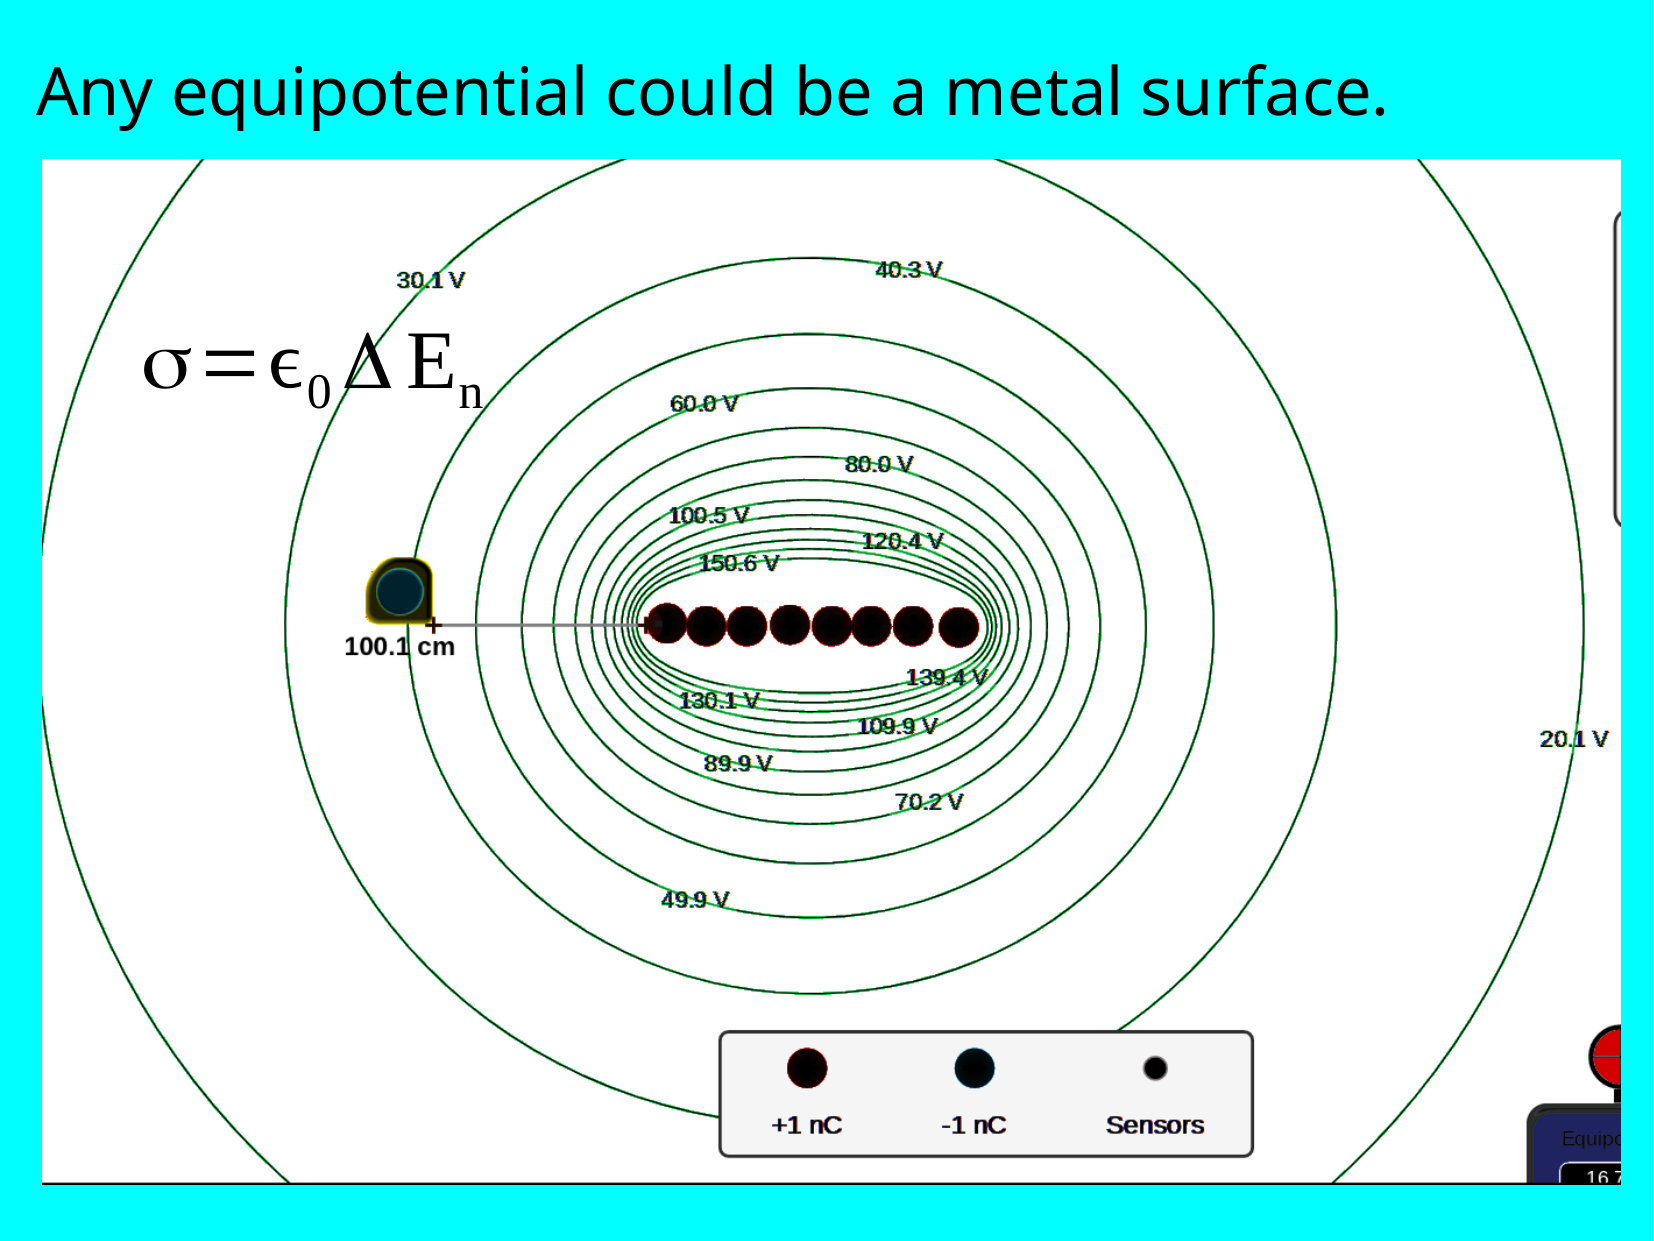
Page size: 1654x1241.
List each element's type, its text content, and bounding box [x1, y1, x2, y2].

chart [135, 315, 492, 420]
picture [0, 0, 1654, 1241]
text_box Any equipotential could be a metal surface. [21, 36, 1606, 1241]
